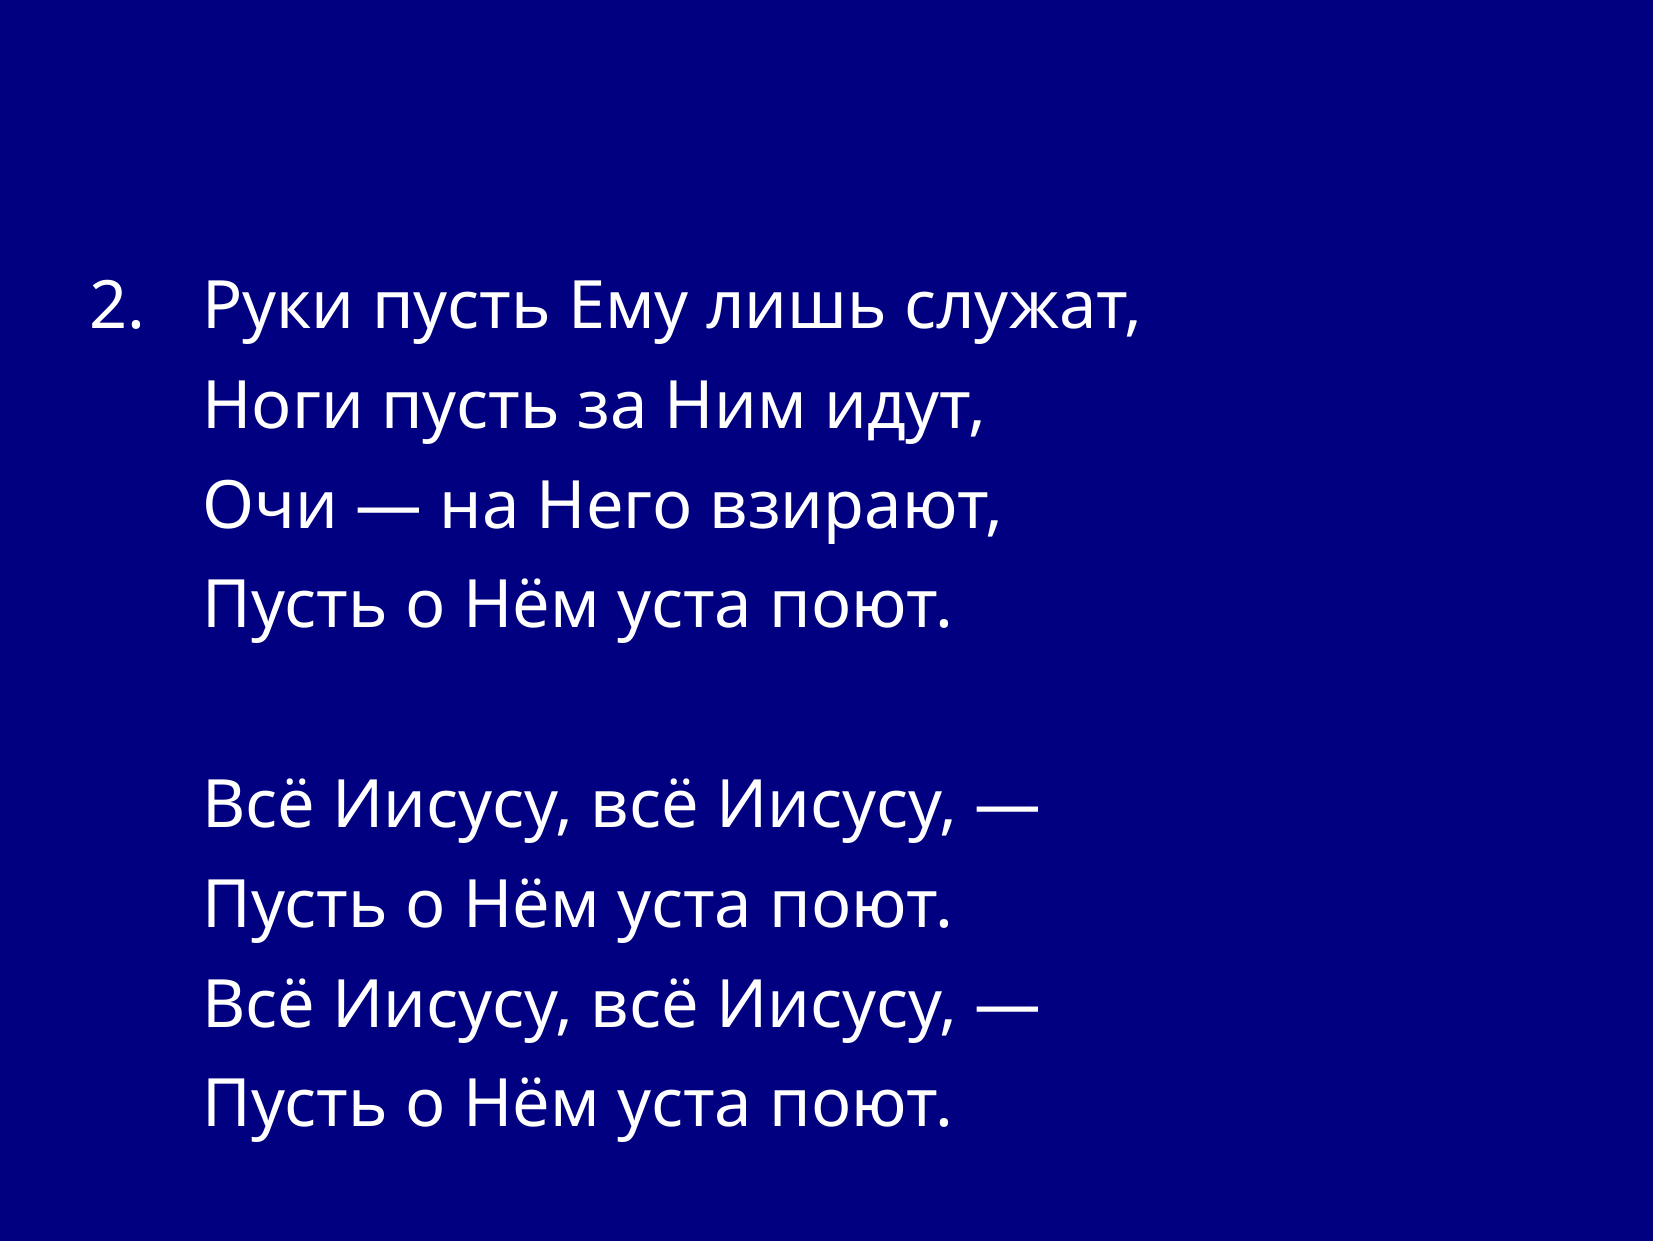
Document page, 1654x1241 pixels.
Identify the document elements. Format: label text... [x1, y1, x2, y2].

text_box 2. Руки пусть Ему лишь служат, Ноги пусть за Ним идут, Очи — на Него взирают, Пусть о Нём уста поют. Всё Иисусу, всё Иисусу, — Пусть о Нём уста поют. Всё Иисусу, всё Иисусу, — Пусть о Нём уста поют. [75, 150, 1576, 1163]
